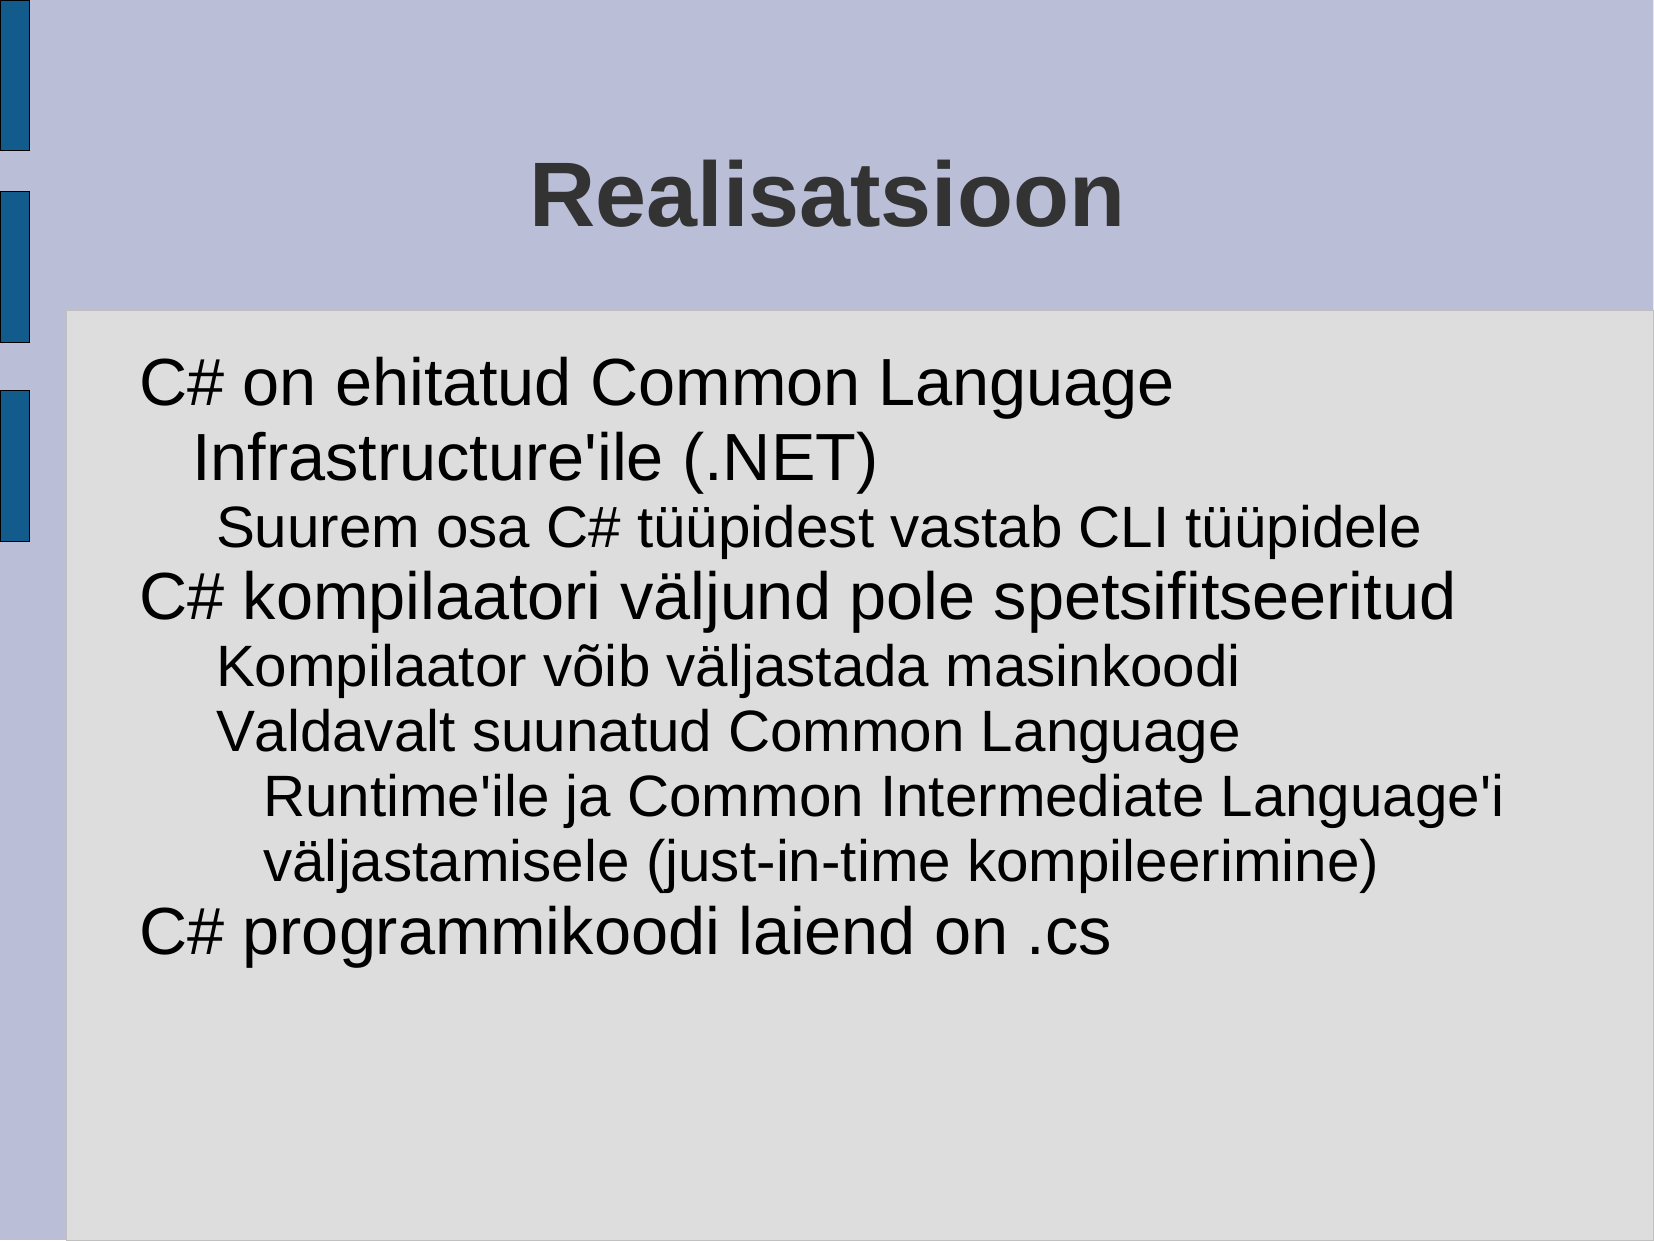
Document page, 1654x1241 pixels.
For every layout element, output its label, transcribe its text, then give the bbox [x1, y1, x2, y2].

title Realisatsioon [121, 91, 1534, 299]
list C# on ehitatud Common Language Infrastructure'ile (.NET) Suurem osa C# tüüpidest vastab CLI tüüpidele C# kompilaatori väljund pole spetsifitseeritud Kompilaator võib väljastada masinkoodi Valdavalt suunatud Common Language Runtime'ile ja Common Intermediate Language'i väljastamisele (just-in-time kompileerimine) C# programmikoodi laiend on .cs [121, 344, 1534, 1127]
